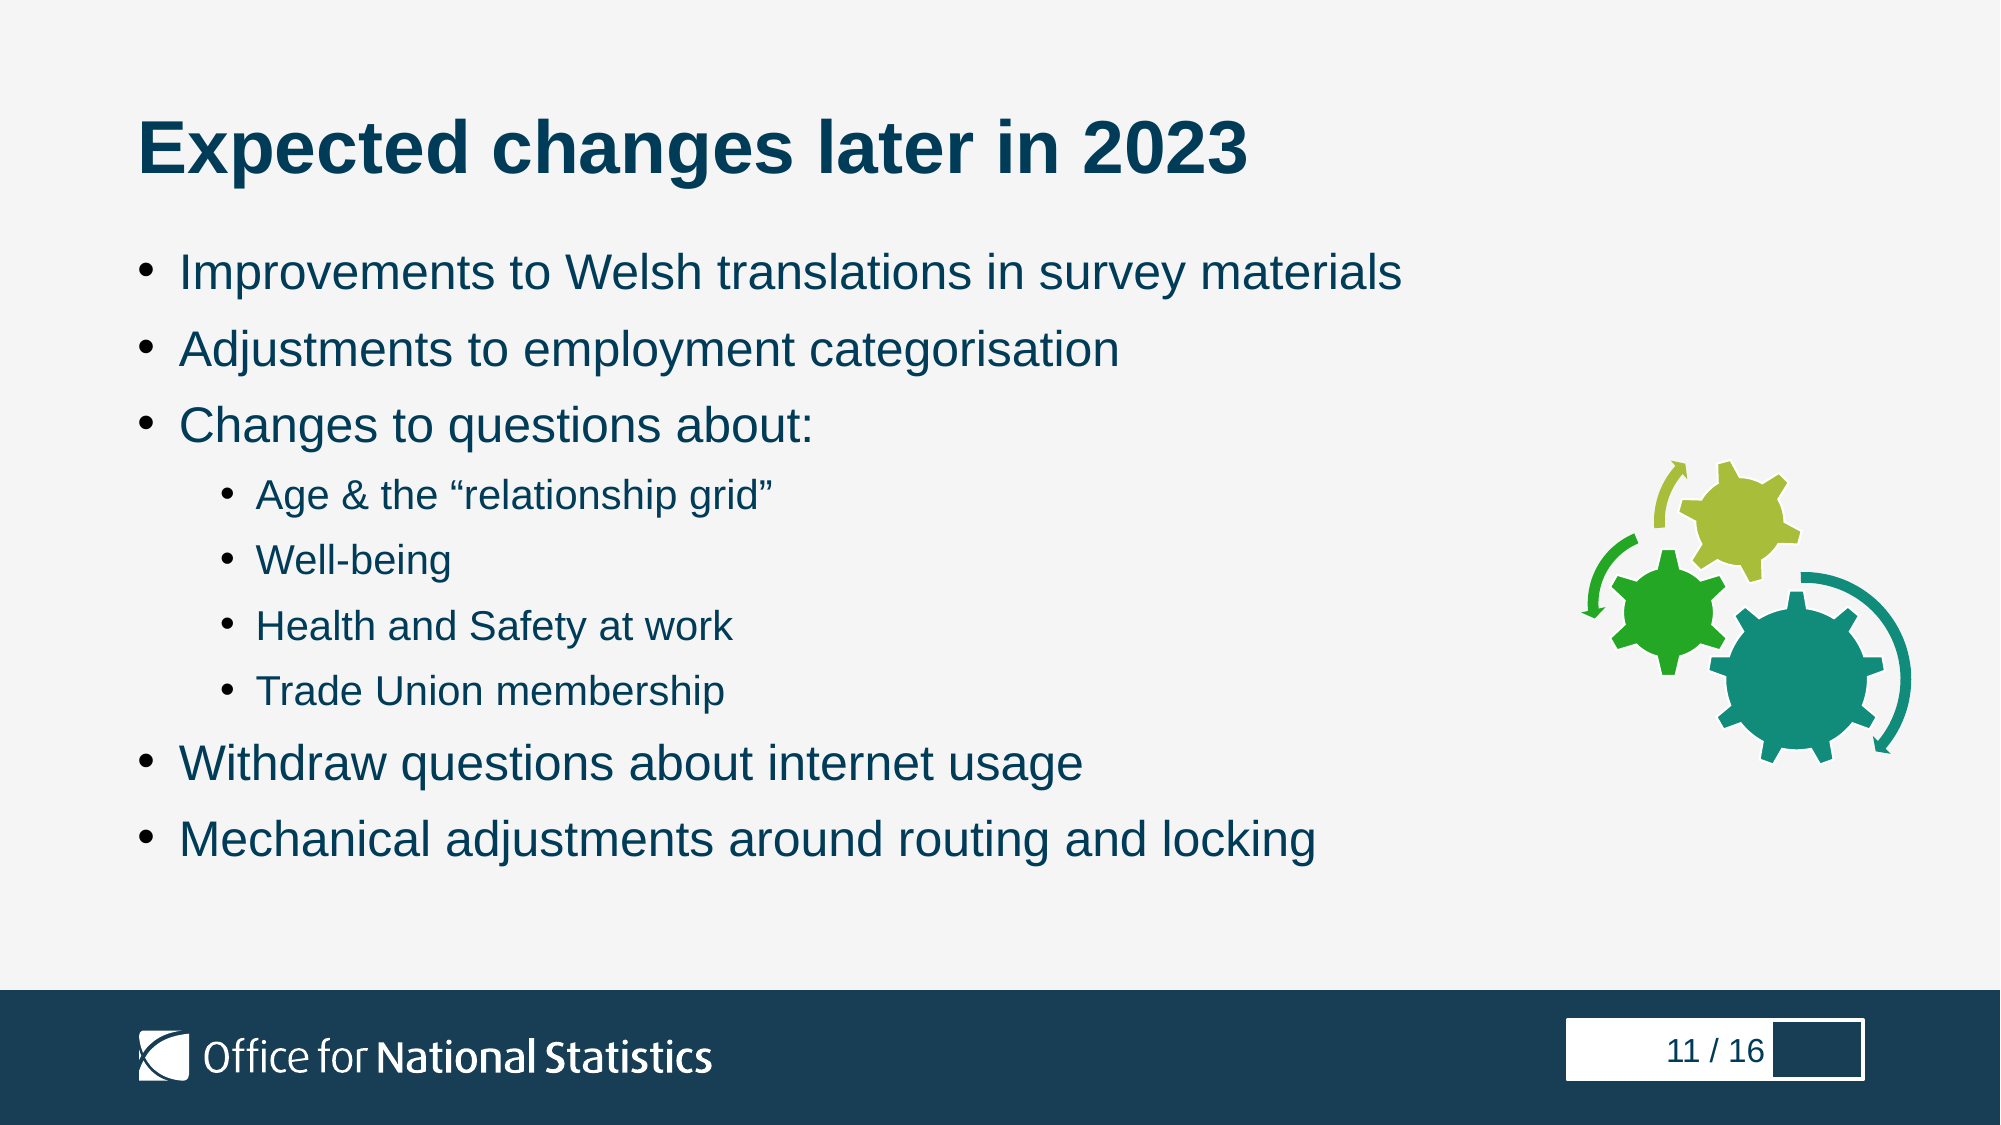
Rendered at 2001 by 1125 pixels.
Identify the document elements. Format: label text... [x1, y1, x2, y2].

title Expected changes later in 2023 [137, 105, 1863, 192]
list Improvements to Welsh translations in survey materials Adjustments to employment categorisation Changes to questions about: Age & the “relationship grid” Well-being Health and Safety at work Trade Union membership Withdraw questions about internet usage Mechanical adjustments around routing and locking [137, 233, 1621, 868]
text_box [1581, 533, 1639, 619]
text_box [1610, 549, 1727, 676]
text_box [1654, 460, 1688, 529]
text_box [1708, 590, 1885, 765]
text_box 11 / 16 [1568, 1020, 1863, 1079]
text_box [1678, 459, 1802, 584]
text_box [1800, 572, 1912, 754]
